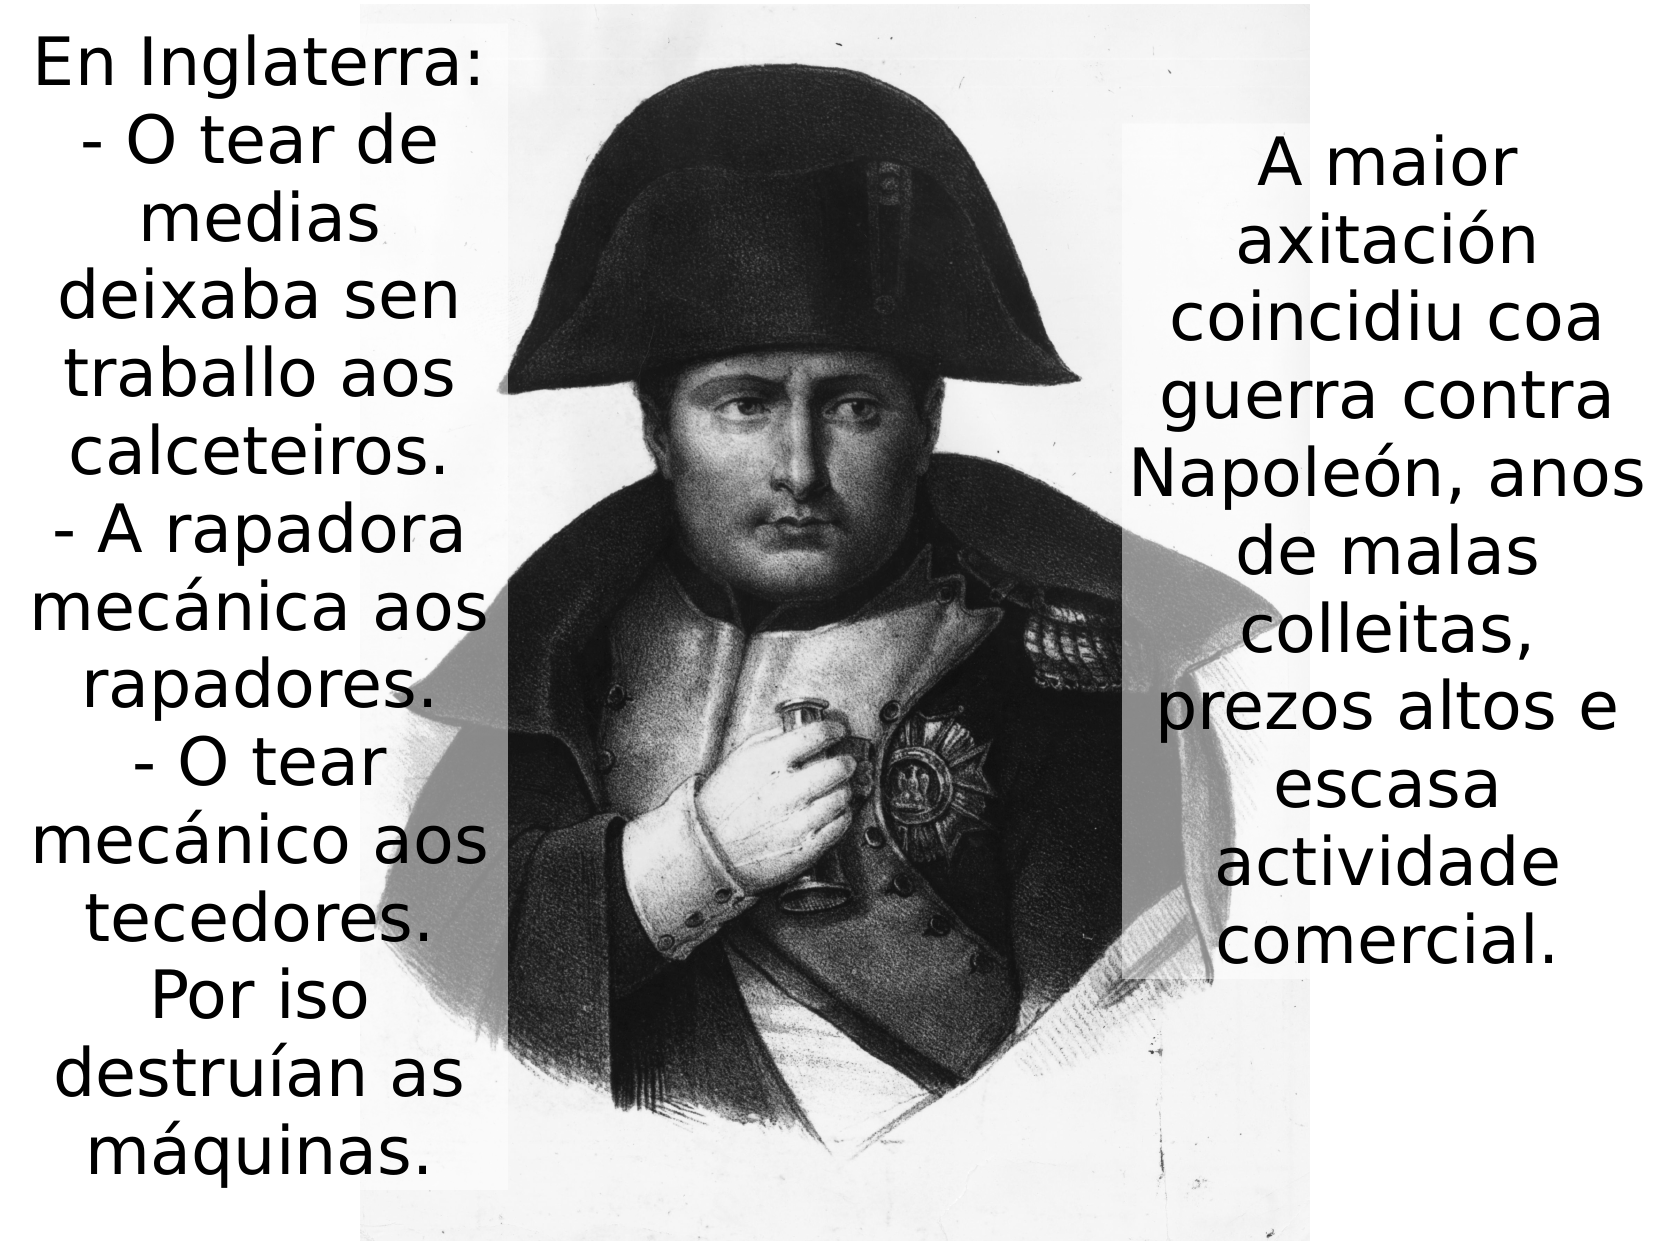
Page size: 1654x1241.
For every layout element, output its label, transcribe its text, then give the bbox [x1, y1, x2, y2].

text_box A maior axitación coincidiu coa guerra contra Napoleón, anos de malas colleitas, prezos altos e escasa actividade comercial. [1122, 123, 1654, 979]
subtitle En Inglaterra: - O tear de medias deixaba sen traballo aos calceteiros. - A rapadora mecánica aos rapadores. - O tear mecánico aos tecedores. Por iso destruían as máquinas. [11, 23, 508, 1191]
picture [360, 4, 1310, 1241]
